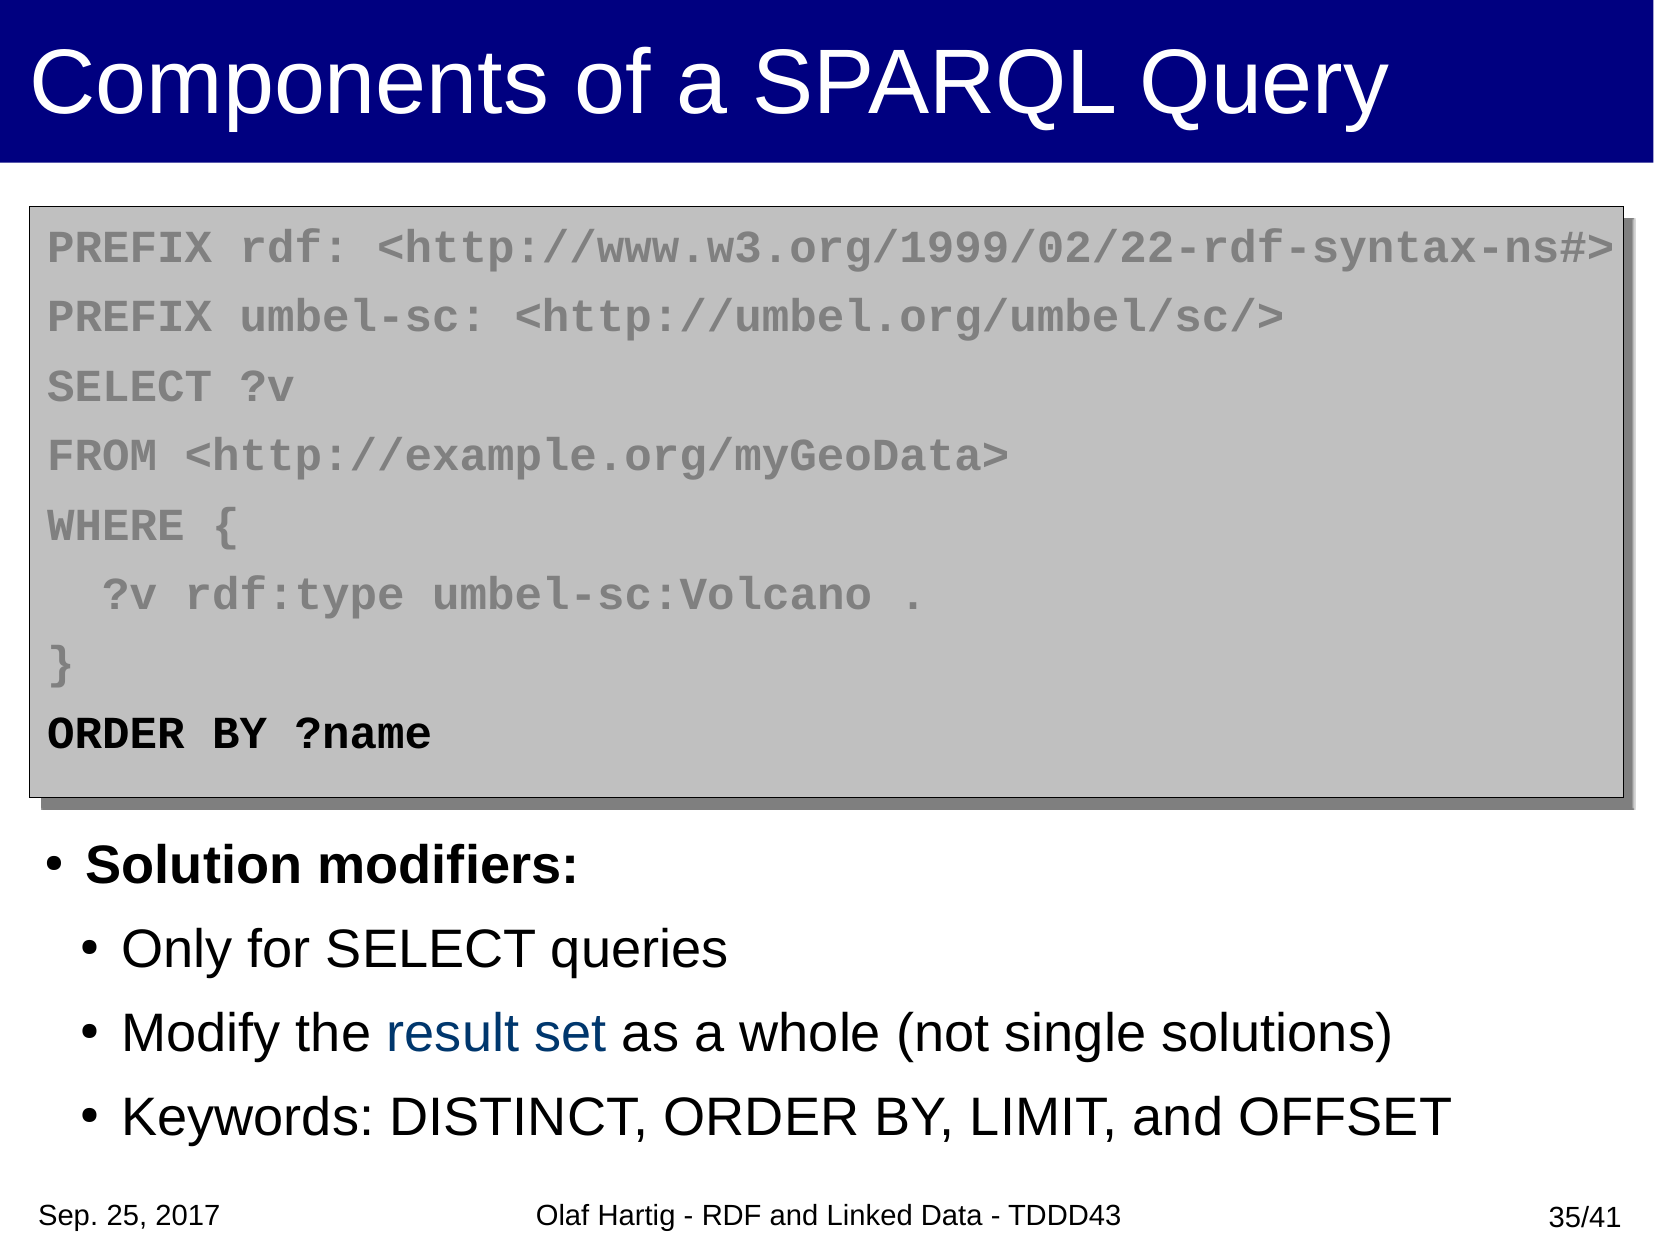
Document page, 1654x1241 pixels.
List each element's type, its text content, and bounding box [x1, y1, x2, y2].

text_box PREFIX rdf: <http://www.w3.org/1999/02/22-rdf-syntax-ns#> PREFIX umbel-sc: <http://umbel.org/umbel/sc/> SELECT ?v FROM <http://example.org/myGeoData> WHERE { ?v rdf:type umbel-sc:Volcano . } ORDER BY ?name [29, 206, 1624, 798]
title Components of a SPARQL Query [0, 0, 1654, 163]
text_box Solution modifiers: Only for SELECT queries Modify the result set as a whole (not single solutions) Keywords: DISTINCT, ORDER BY, LIMIT, and OFFSET [29, 826, 1625, 1155]
